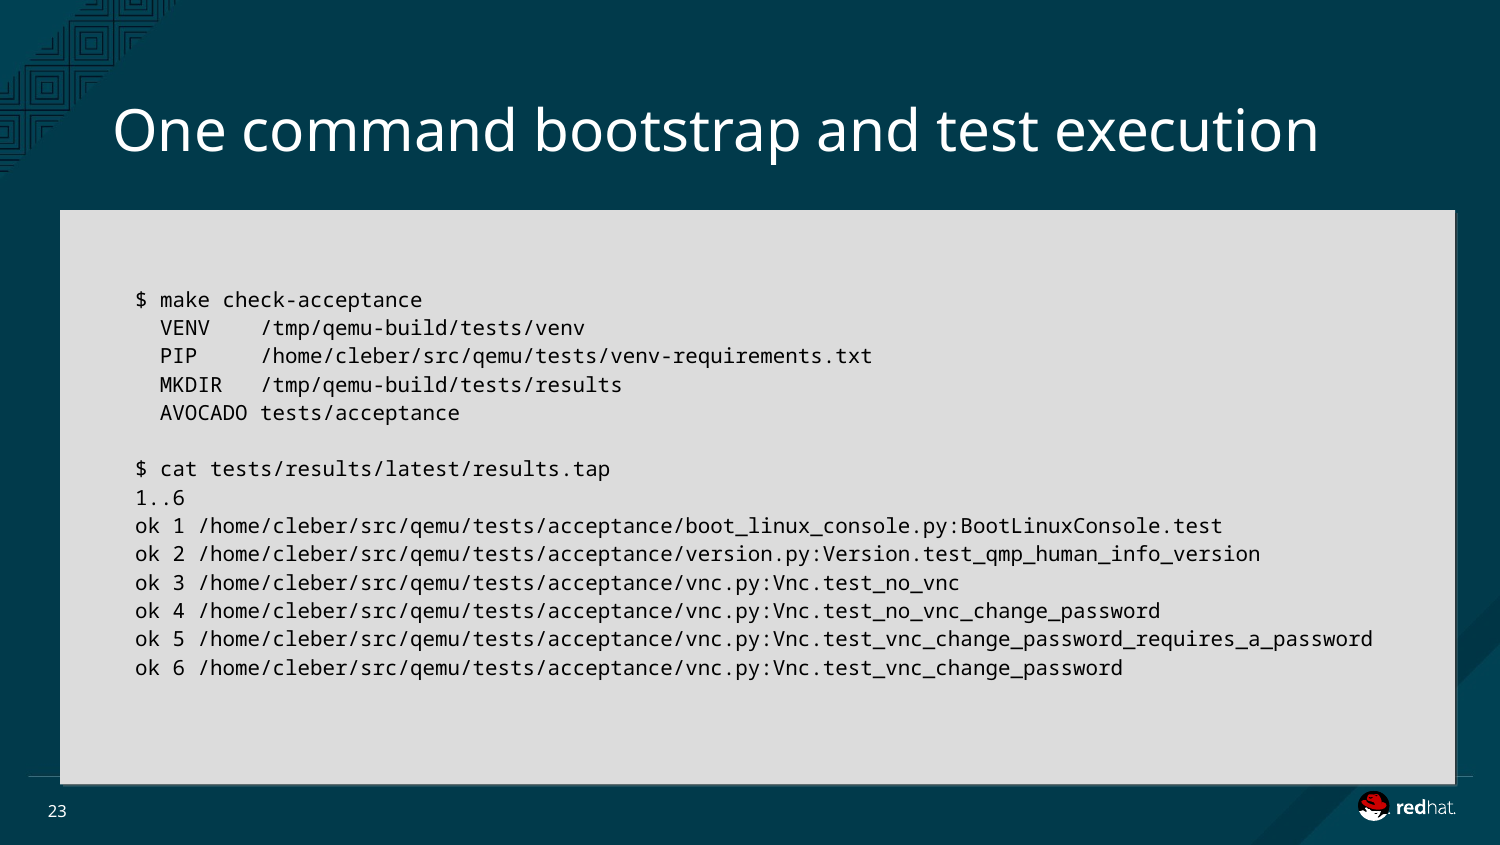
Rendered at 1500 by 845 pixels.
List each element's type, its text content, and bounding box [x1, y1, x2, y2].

title One command bootstrap and test execution [112, 0, 1388, 169]
picture [99, 38, 103, 49]
text_box $ make check-acceptance VENV /tmp/qemu-build/tests/venv PIP /home/cleber/src/qemu/tests/venv-requirements.txt MKDIR /tmp/qemu-build/tests/results AVOCADO tests/acceptance $ cat tests/results/latest/results.tap 1..6 ok 1 /home/cleber/src/qemu/tests/acceptance/boot_linux_console.py:BootLinuxConsole.test ok 2 /home/cleber/src/qemu/tests/acceptance/version.py:Version.test_qmp_human_info_version ok 3 /home/cleber/src/qemu/tests/acceptance/vnc.py:Vnc.test_no_vnc ok 4 /home/cleber/src/qemu/tests/acceptance/vnc.py:Vnc.test_no_vnc_change_password ok 5 /home/cleber/src/qemu/tests/acceptance/vnc.py:Vnc.test_vnc_change_password_requires_a_password ok 6 /home/cleber/src/qemu/tests/acceptance/vnc.py:Vnc.test_vnc_change_password [60, 210, 1456, 749]
